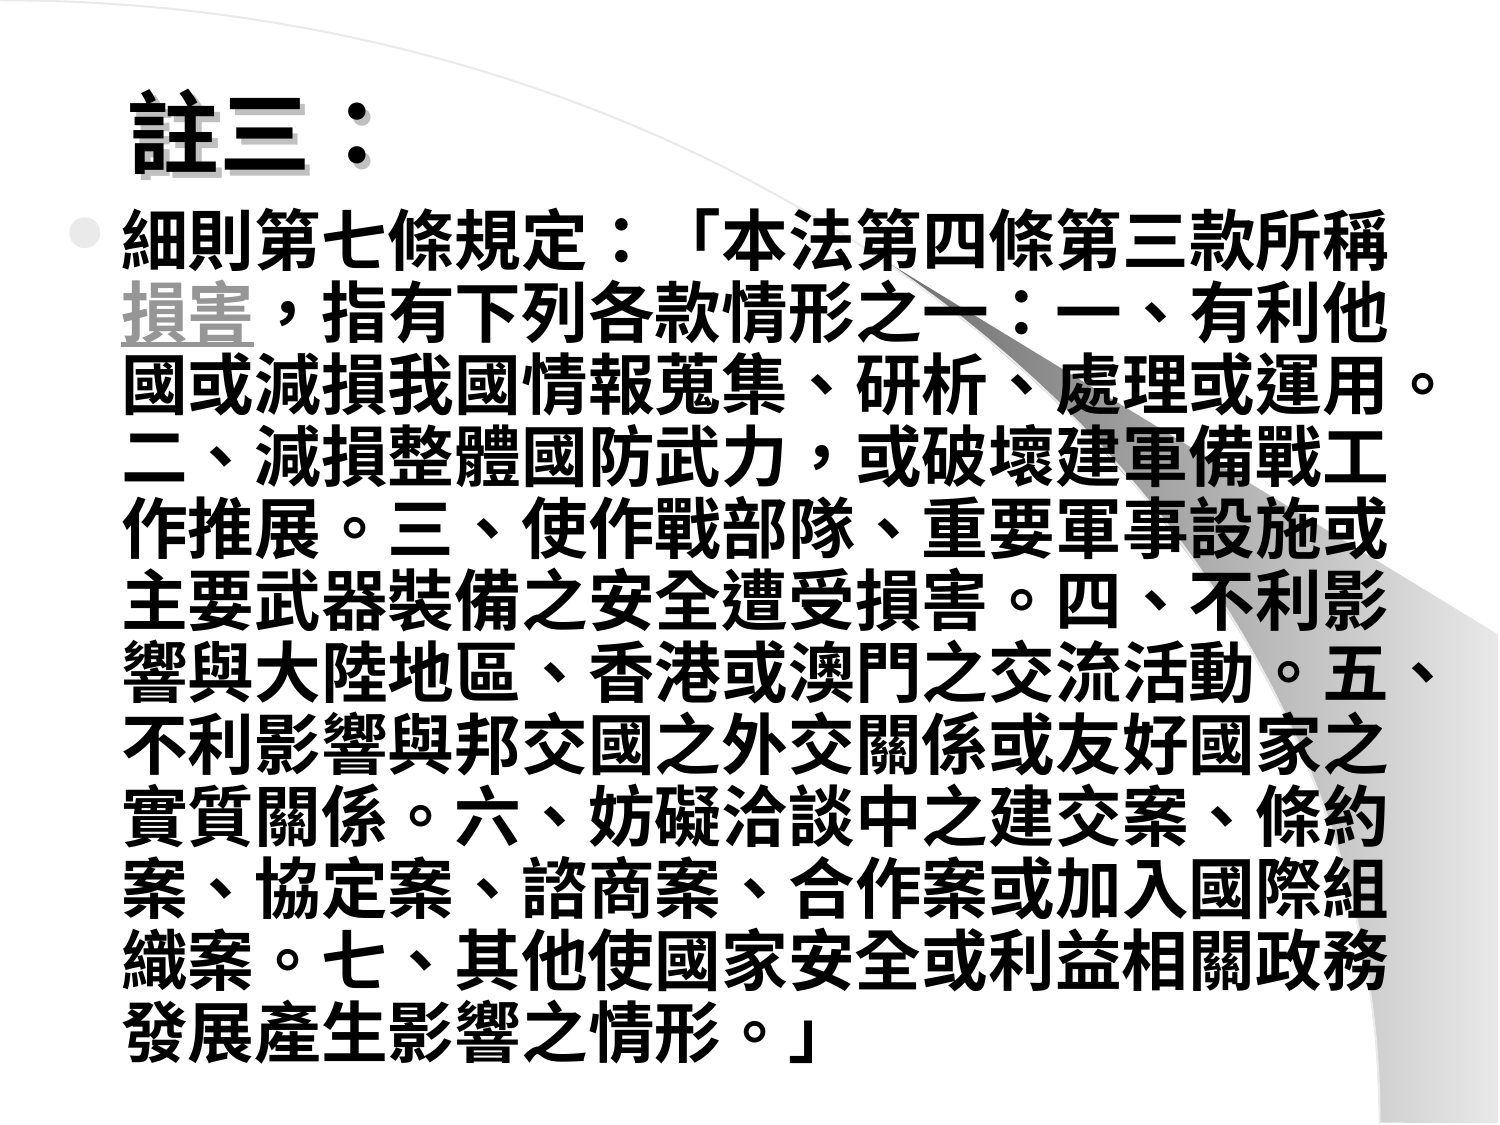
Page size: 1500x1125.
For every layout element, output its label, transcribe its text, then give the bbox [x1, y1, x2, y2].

list 細則第七條規定：「本法第四條第三款所稱損害，指有下列各款情形之一：一、有利他國或減損我國情報蒐集、研析、處理或運用。二、減損整體國防武力，或破壞建軍備戰工作推展。三、使作戰部隊、重要軍事設施或主要武器裝備之安全遭受損害。四、不利影響與大陸地區、香港或澳門之交流活動。五、不利影響與邦交國之外交關係或友好國家之實質關係。六、妨礙洽談中之建交案、條約案、協定案、諮商案、合作案或加入國際組織案。七、其他使國家安全或利益相關政務發展產生影響之情形。」 [50, 200, 1450, 1088]
title 註三： [112, 49, 1388, 200]
